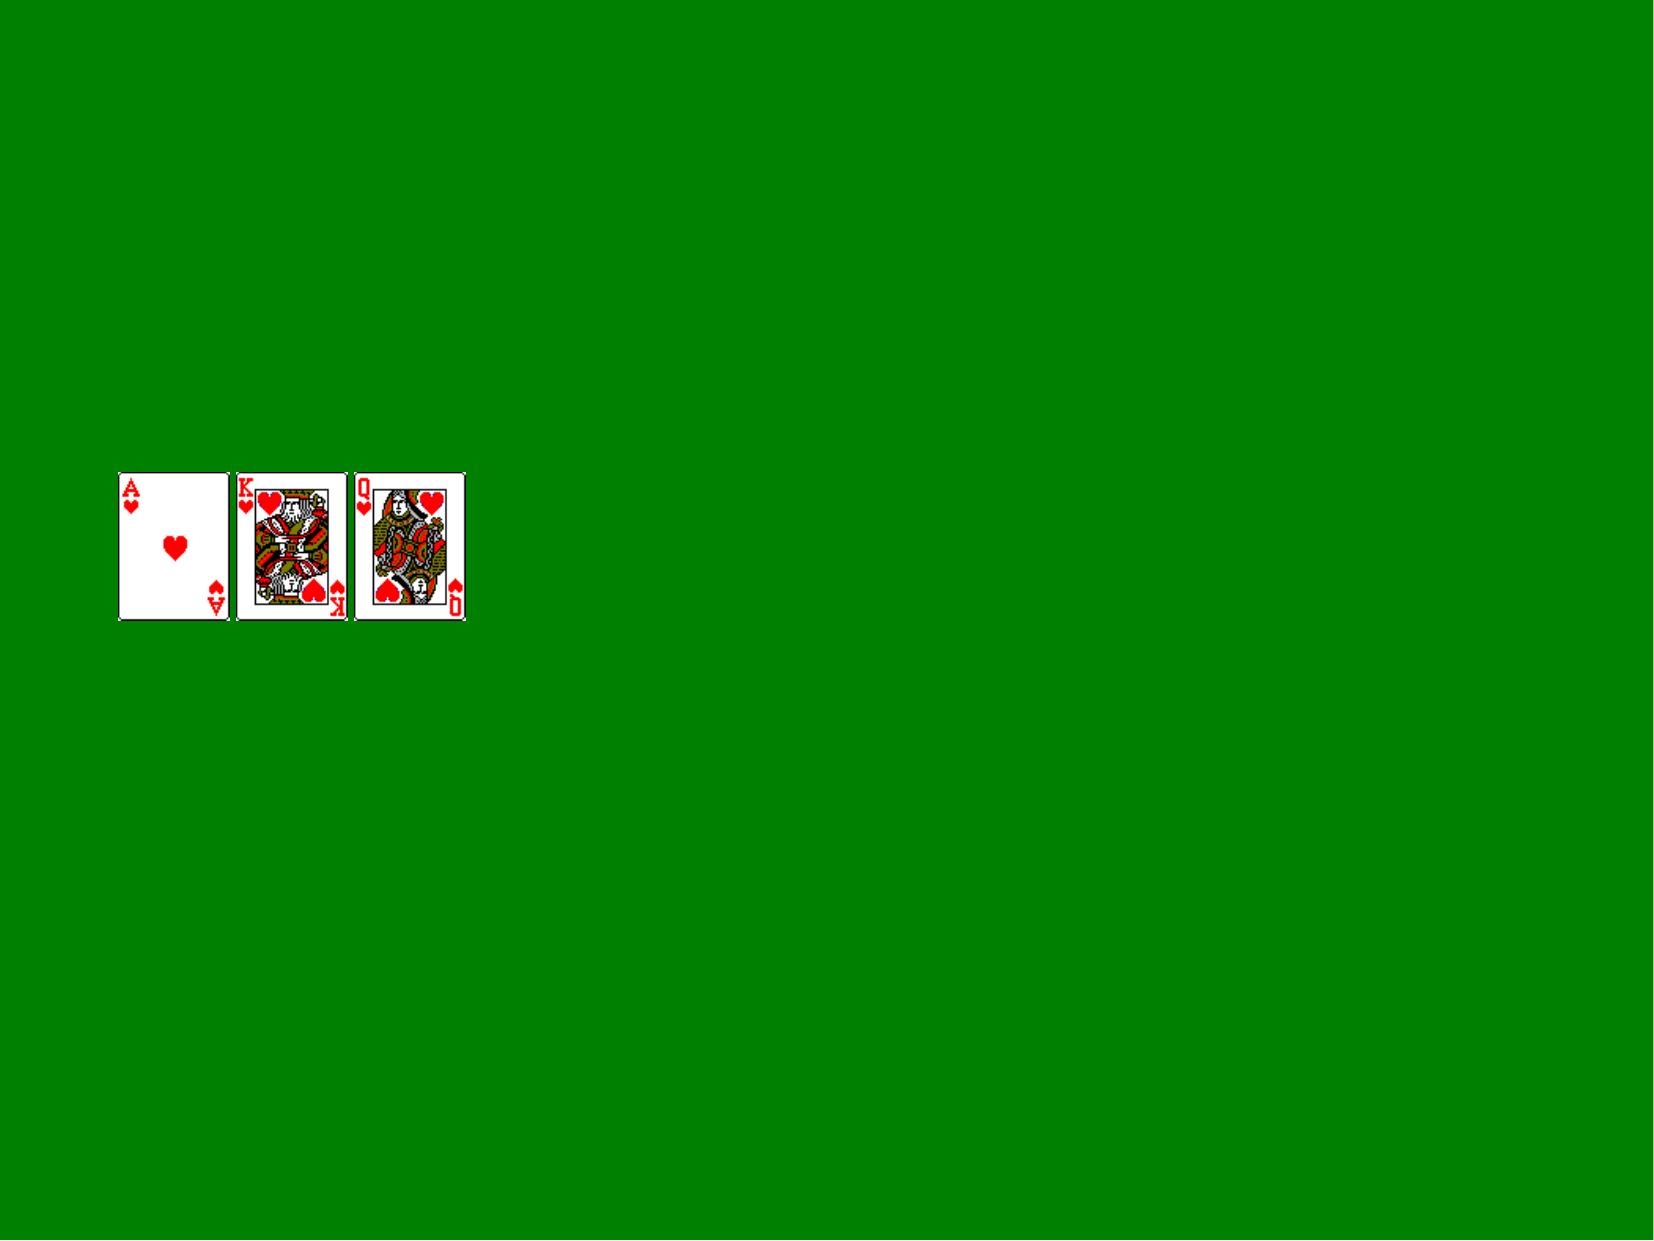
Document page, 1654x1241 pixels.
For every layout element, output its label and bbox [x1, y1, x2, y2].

picture [354, 472, 466, 621]
picture [118, 472, 230, 621]
picture [236, 472, 348, 621]
